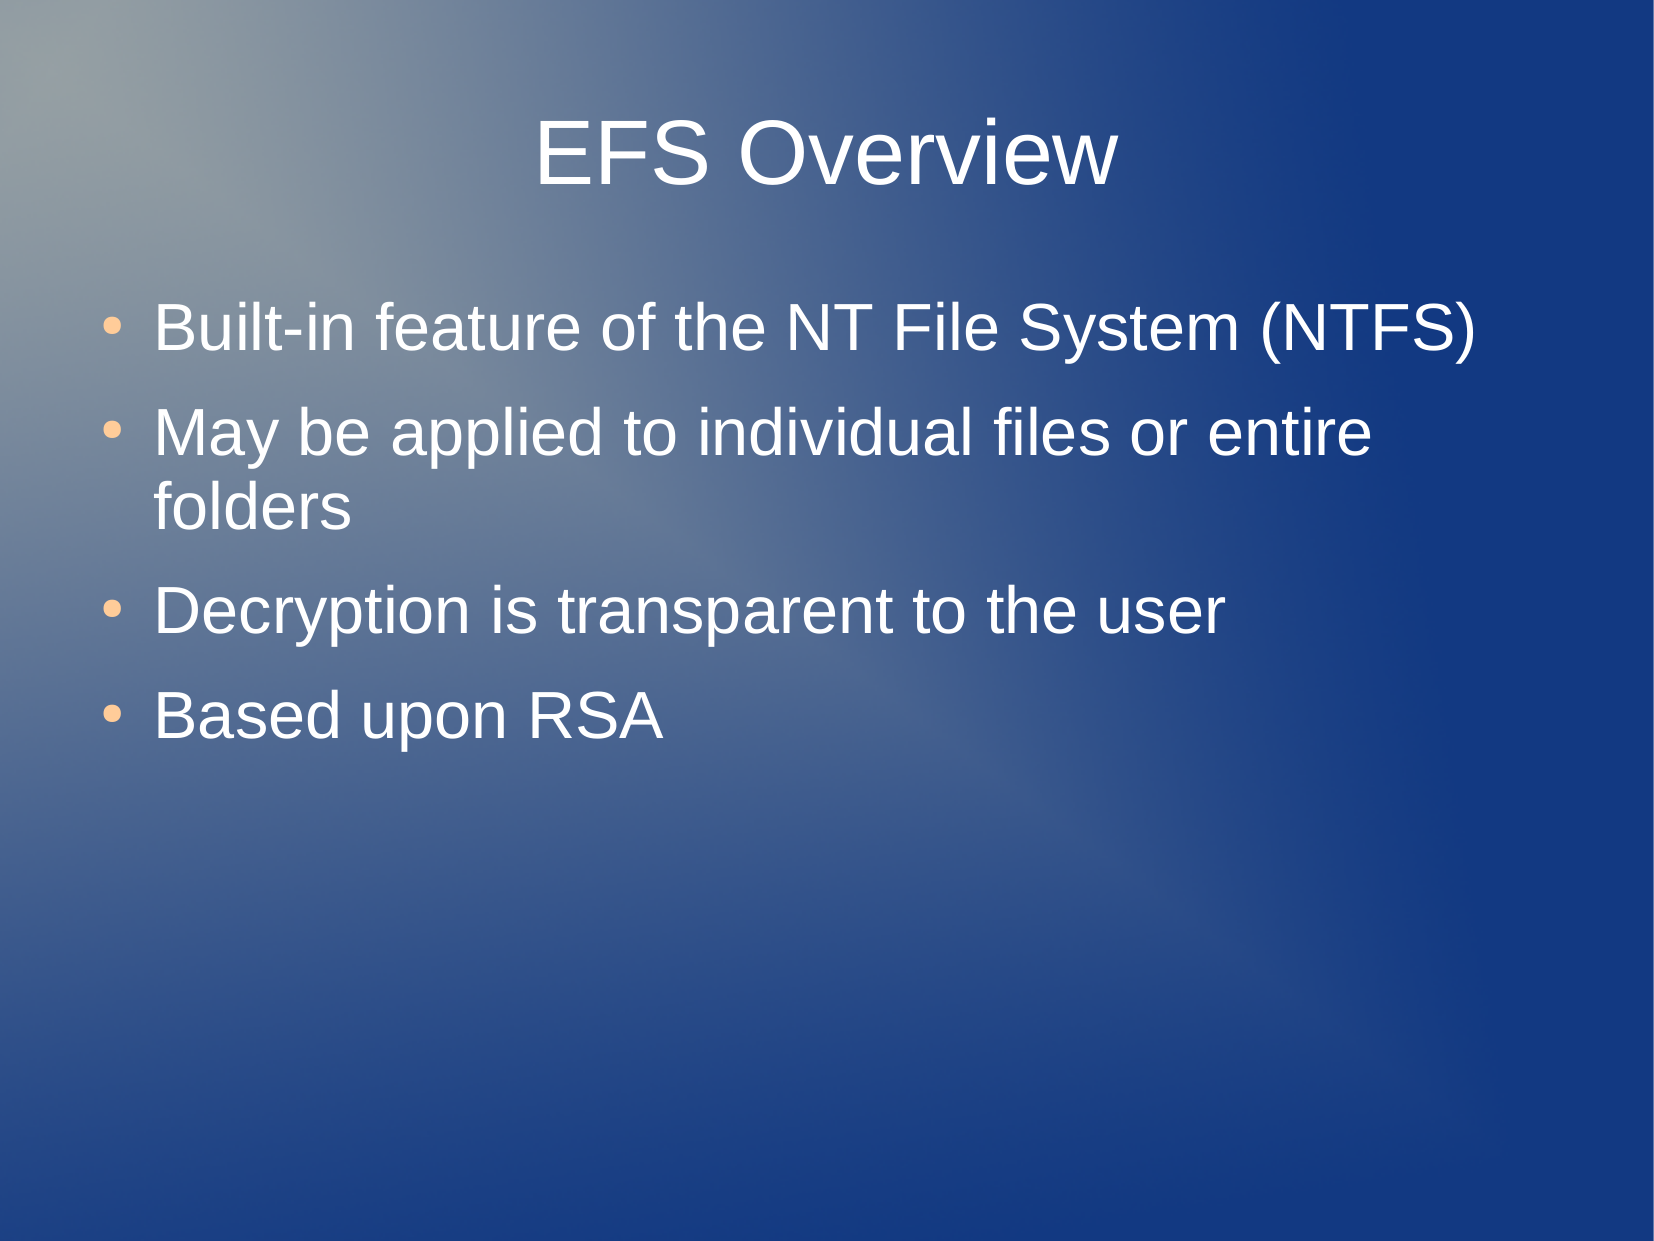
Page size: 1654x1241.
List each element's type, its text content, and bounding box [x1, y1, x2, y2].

list Built-in feature of the NT File System (NTFS) May be applied to individual files or entire folders Decryption is transparent to the user Based upon RSA [82, 290, 1571, 1109]
title EFS Overview [82, 49, 1571, 257]
picture [0, 0, 1654, 1241]
